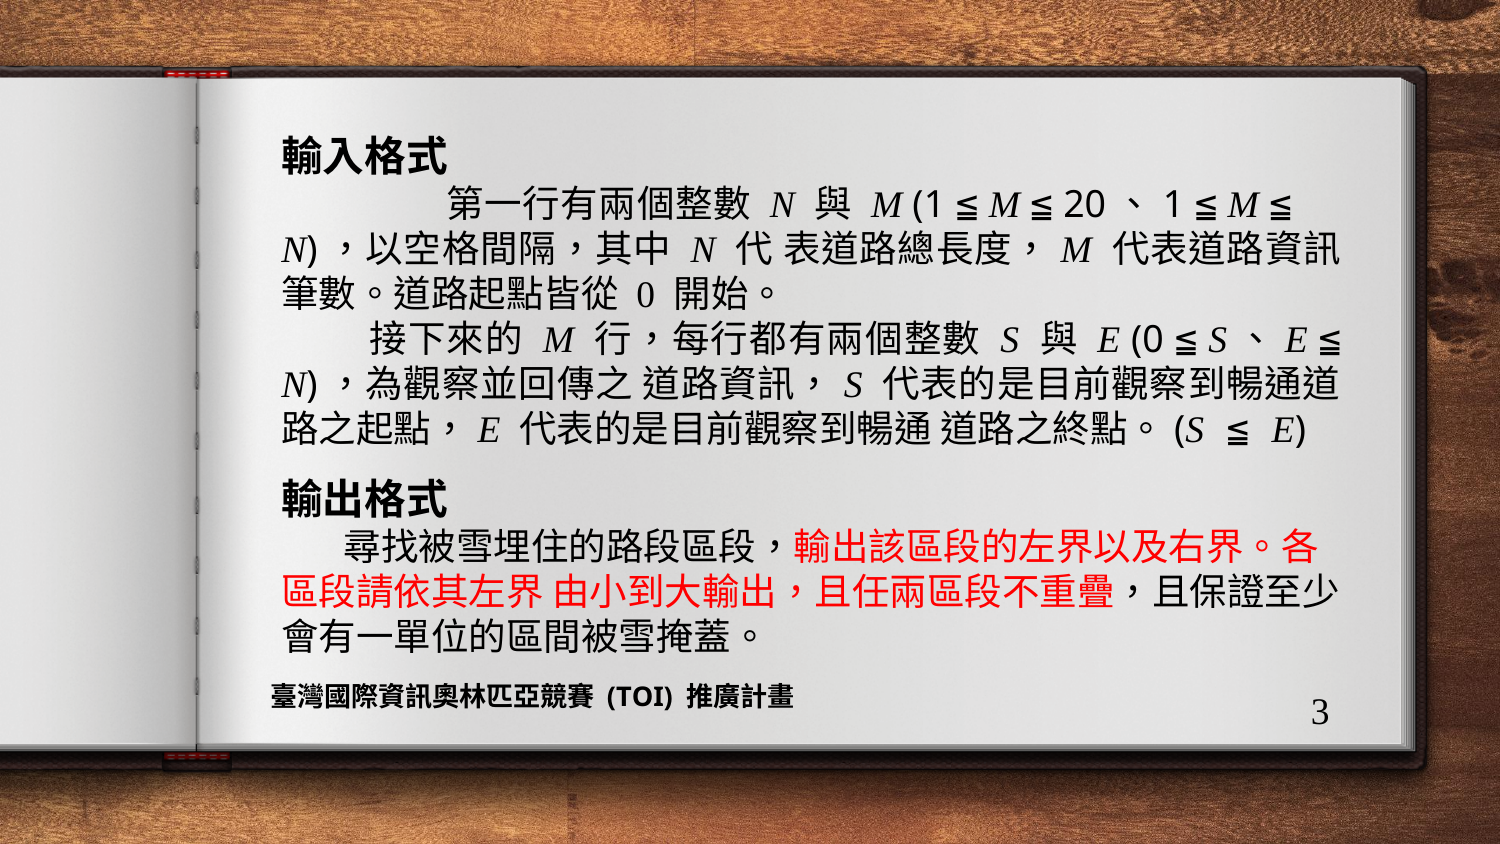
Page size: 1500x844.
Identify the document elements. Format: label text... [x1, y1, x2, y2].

text_box 輸出格式 尋找被雪埋住的路段區段，輸出該區段的左界以及右界。各區段請依其左界 由小到大輸出，且任兩區段不重疊，且保證至少會有一單位的區間被雪掩蓋。 [266, 466, 1368, 666]
text_box [1295, 672, 1386, 737]
text_box 輸入格式 第一行有兩個整數 N 與 M (1 ≦ M ≦ 20、1 ≦ M ≦ N)，以空格間隔，其中 N 代 表道路總長度，M 代表道路資訊筆數。道路起點皆從 0 開始。 接下來的 M 行，每行都有兩個整數 S 與 E (0 ≦ S、E ≦ N)，為觀察並回傳之 道路資訊，S 代表的是目前觀察到暢通道路之起點，E 代表的是目前觀察到暢通 道路之終點。(S ≦ E) [266, 123, 1356, 458]
